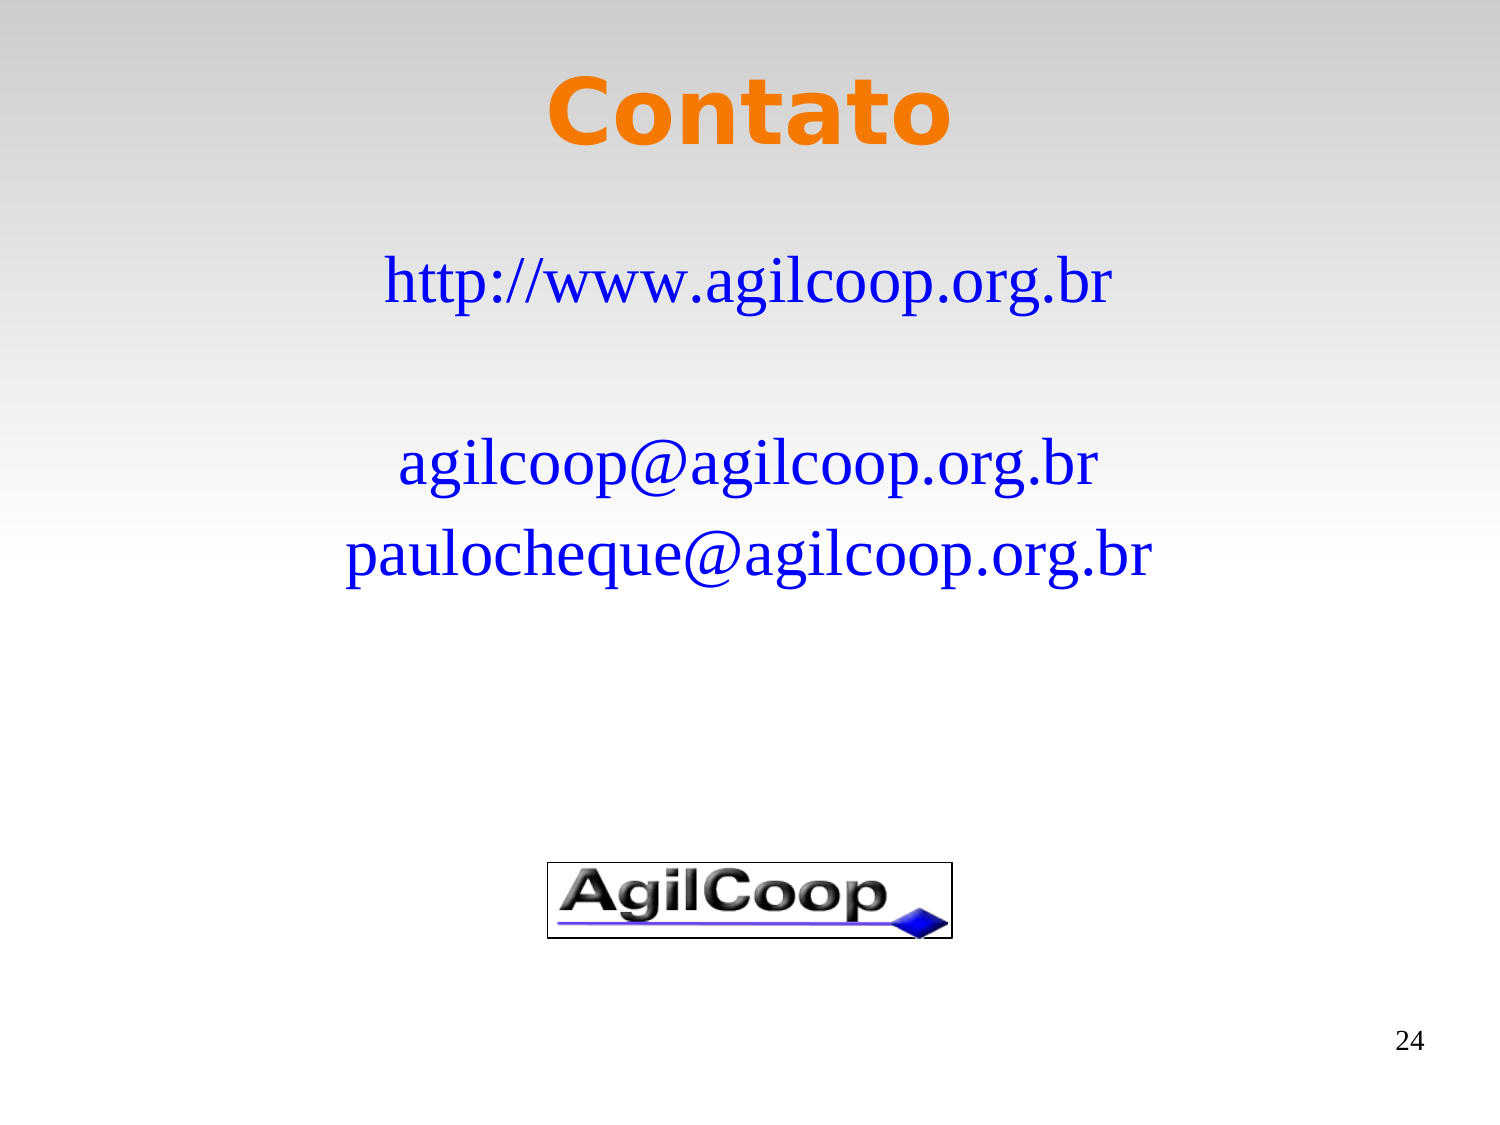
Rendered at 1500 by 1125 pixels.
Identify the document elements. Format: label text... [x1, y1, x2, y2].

text_box [547, 862, 953, 939]
title Contato [29, 38, 1470, 188]
list http://www.agilcoop.org.br agilcoop@agilcoop.org.br paulocheque@agilcoop.org.br [29, 243, 1470, 1031]
picture [556, 865, 948, 939]
